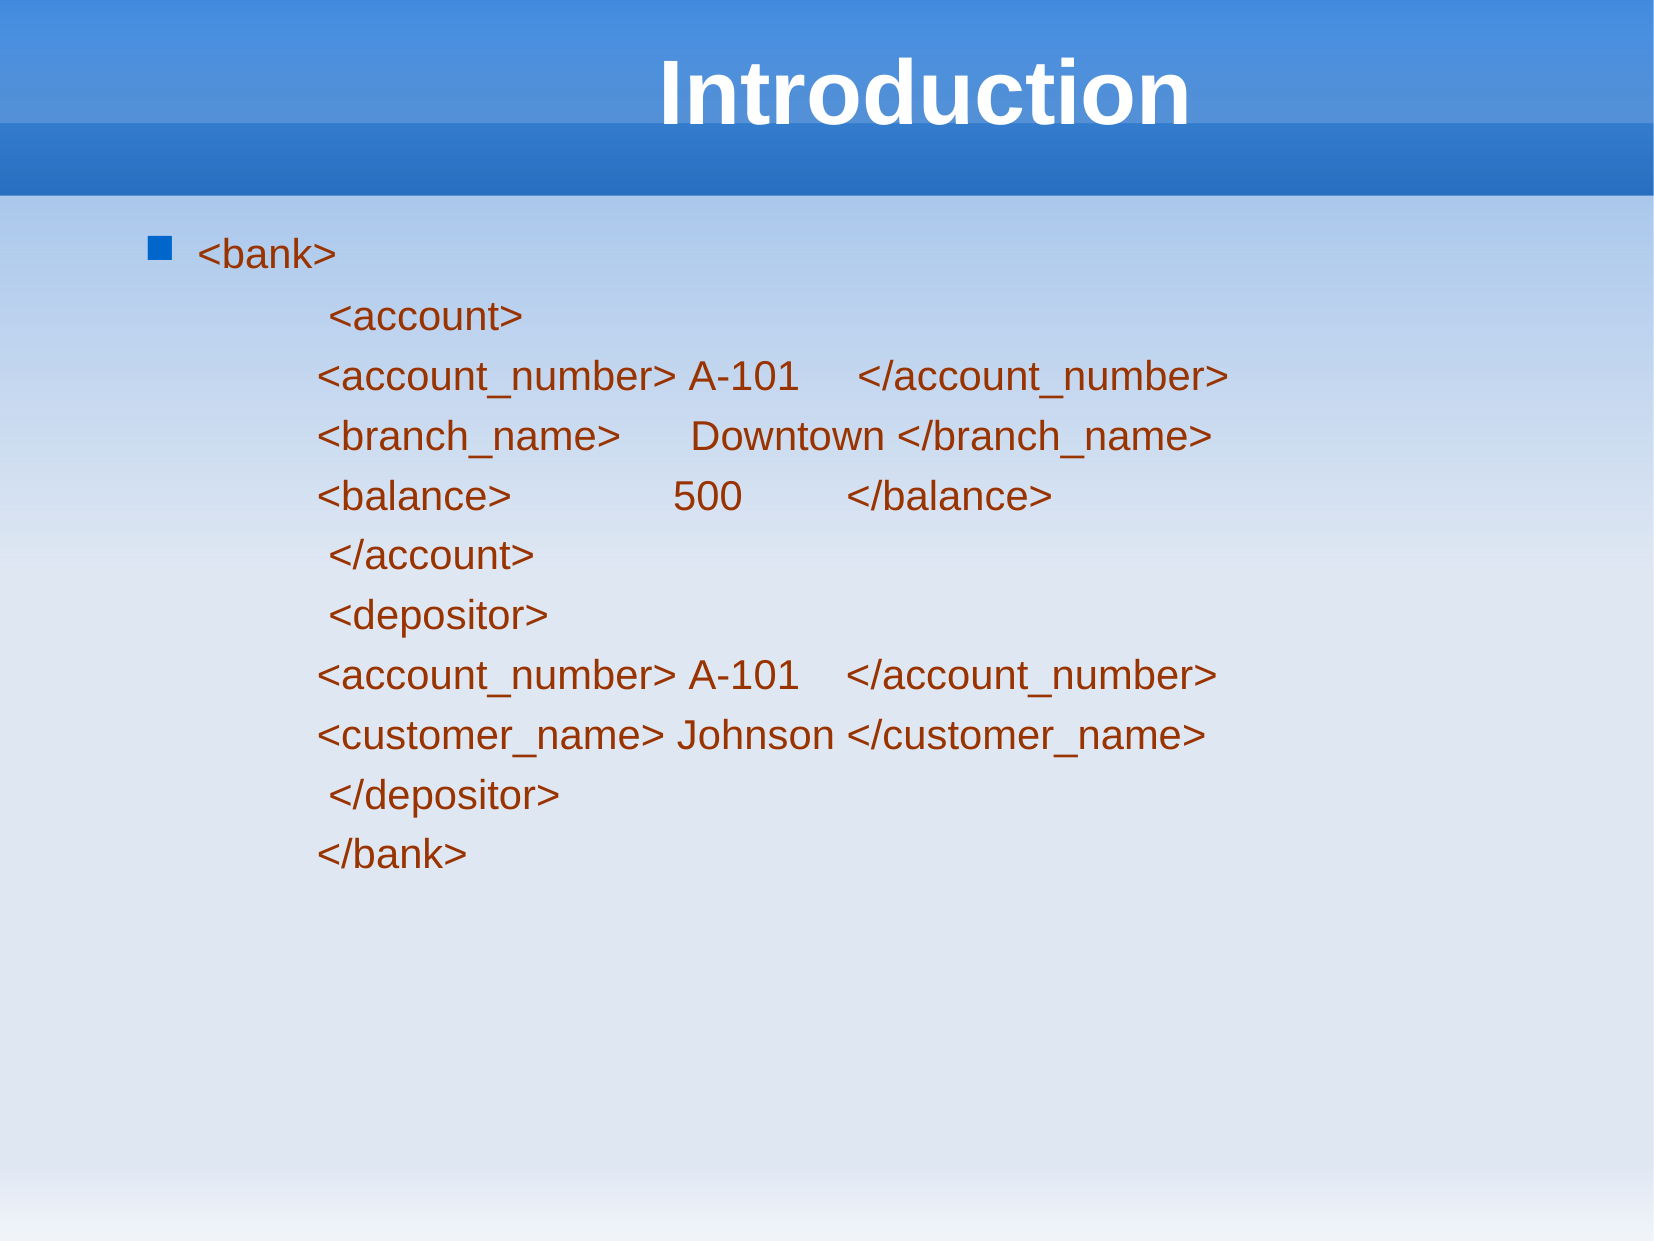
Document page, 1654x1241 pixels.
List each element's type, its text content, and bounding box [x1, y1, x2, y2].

picture [0, 0, 1654, 1241]
text_box Introduction [615, 34, 1237, 153]
text_box <bank> <account> <account_number> A-101 </account_number> <branch_name> Downtown </branch_name> <balance> 500 </balance> </account> <depositor> <account_number> A-101 </account_number> <customer_name> Johnson </customer_name> </depositor> </bank> [111, 222, 1378, 883]
